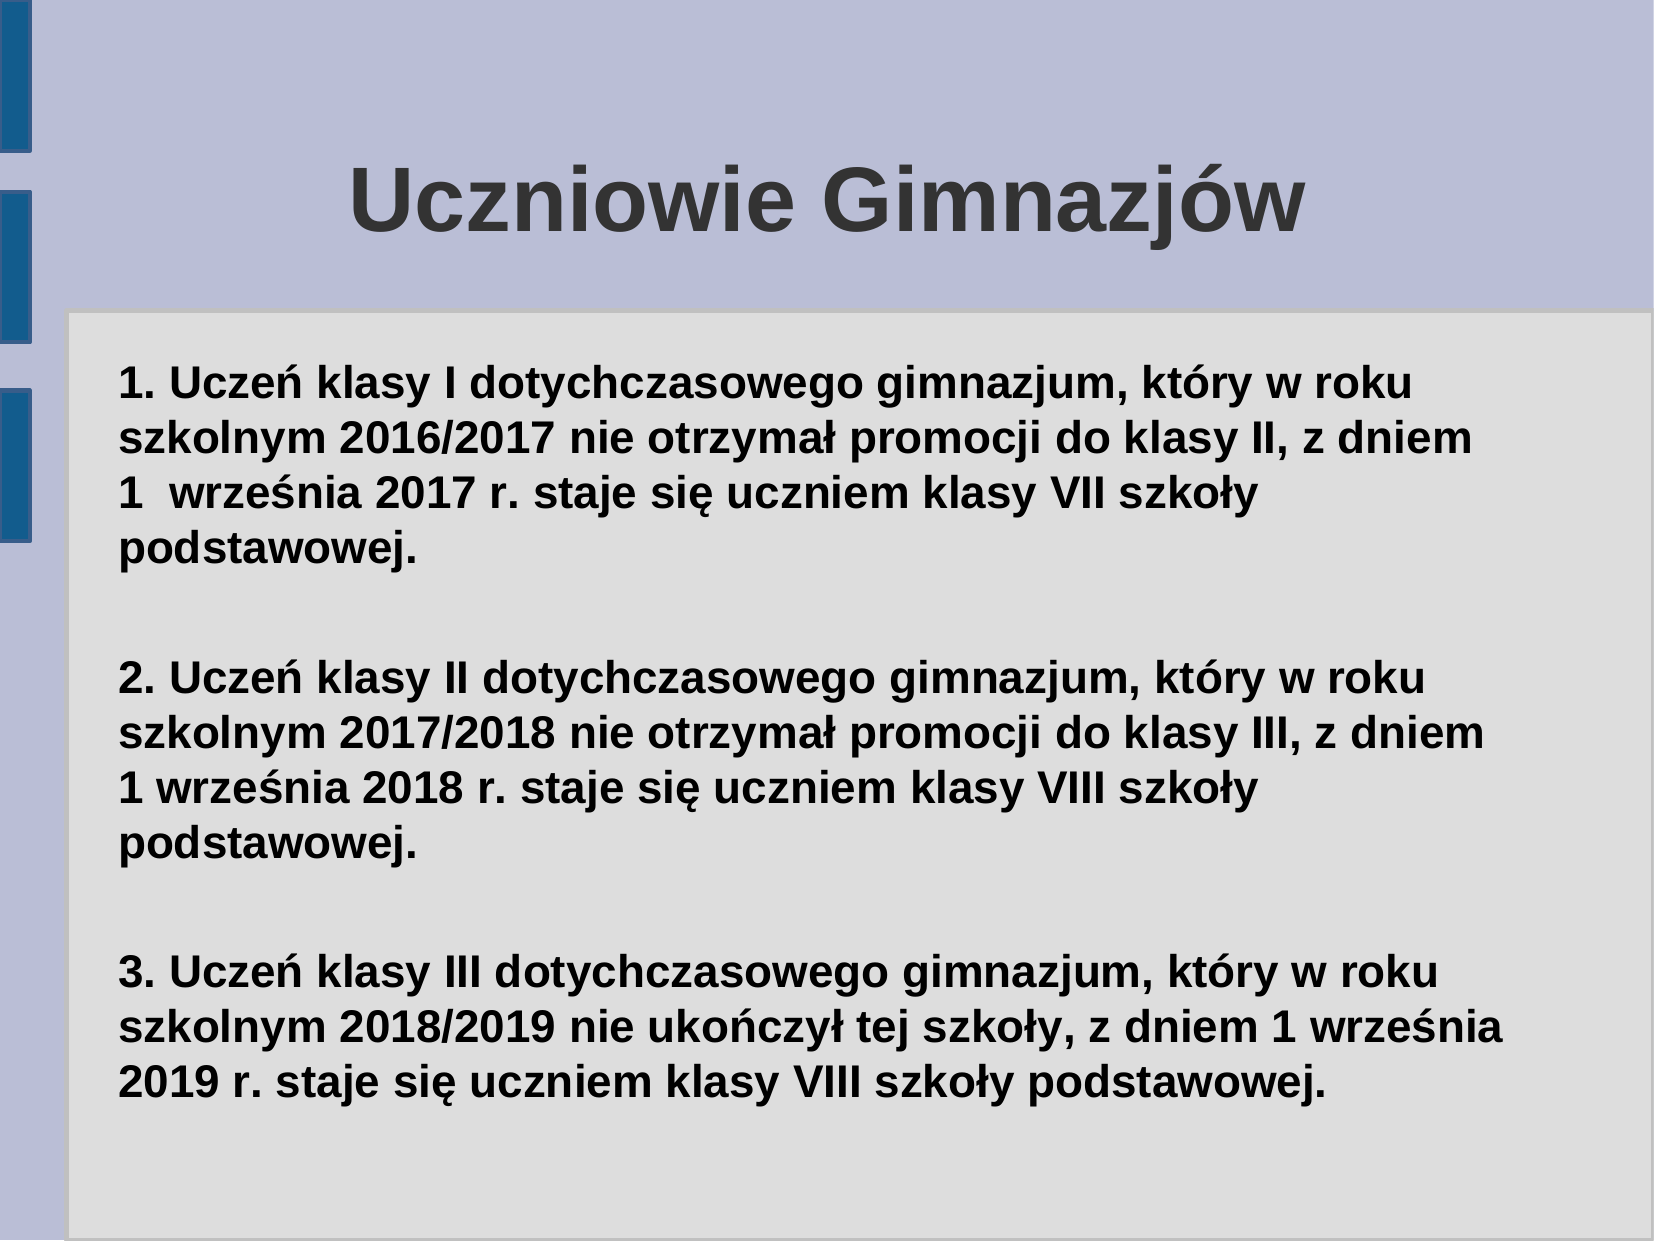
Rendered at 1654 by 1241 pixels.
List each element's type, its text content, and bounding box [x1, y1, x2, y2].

subtitle 1. Uczeń klasy I dotychczasowego gimnazjum, który w roku szkolnym 2016/2017 nie otrzymał promocji do klasy II, z dniem 1 września 2017 r. staje się uczniem klasy VII szkoły podstawowej. 2. Uczeń klasy II dotychczasowego gimnazjum, który w roku szkolnym 2017/2018 nie otrzymał promocji do klasy III, z dniem 1 września 2018 r. staje się uczniem klasy VIII szkoły podstawowej. 3. Uczeń klasy III dotychczasowego gimnazjum, który w roku szkolnym 2018/2019 nie ukończył tej szkoły, z dniem 1 września 2019 r. staje się uczniem klasy VIII szkoły podstawowej. [118, 287, 1531, 1131]
title Uczniowie Gimnazjów [121, 98, 1534, 291]
